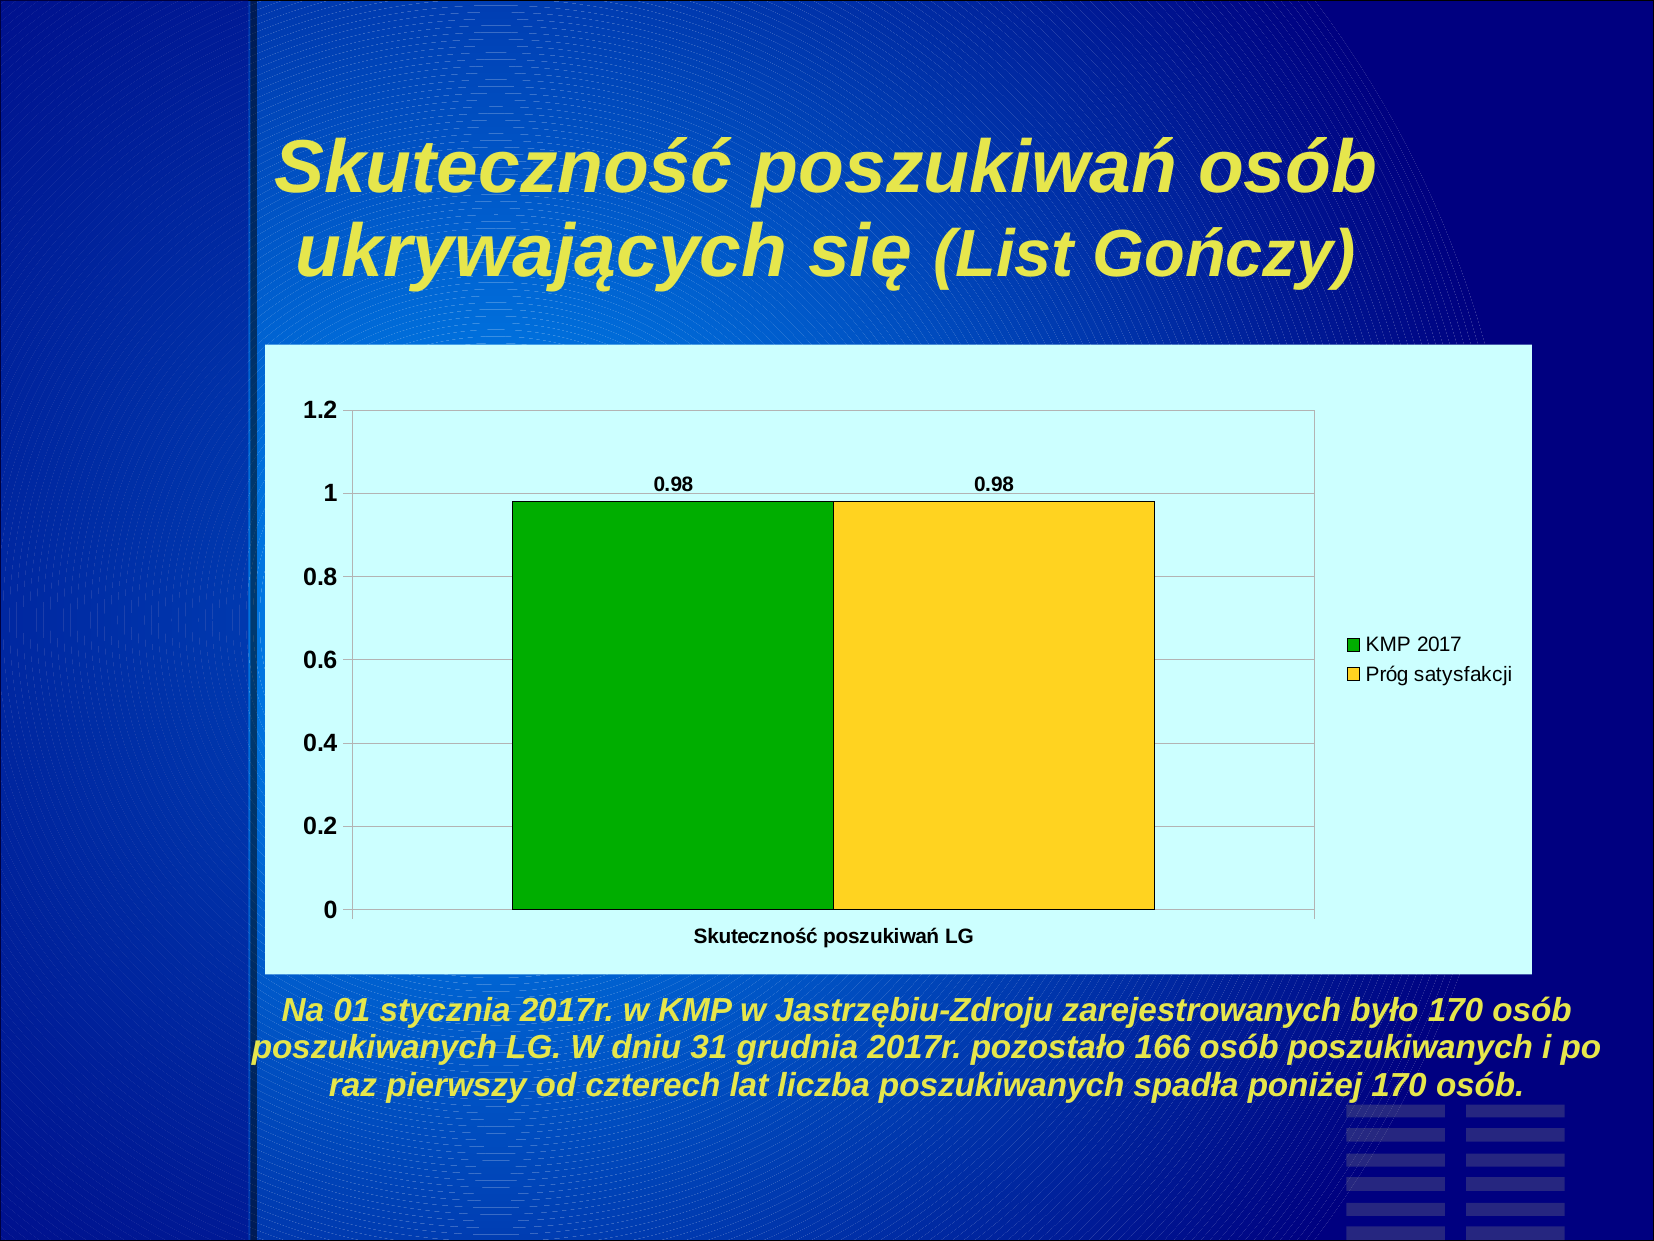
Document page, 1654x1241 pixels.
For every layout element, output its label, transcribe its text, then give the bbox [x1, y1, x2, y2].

chart [265, 344, 1532, 944]
title Skuteczność poszukiwań osób ukrywających się (List Gończy) [119, 105, 1533, 311]
title Na 01 stycznia 2017r. w KMP w Jastrzębiu-Zdroju zarejestrowanych było 170 osób poszukiwanych LG. W dniu 31 grudnia 2017r. pozostało 166 osób poszukiwanych i po raz pierwszy od czterech lat liczba poszukiwanych spadła poniżej 170 osób. [236, 944, 1619, 1150]
